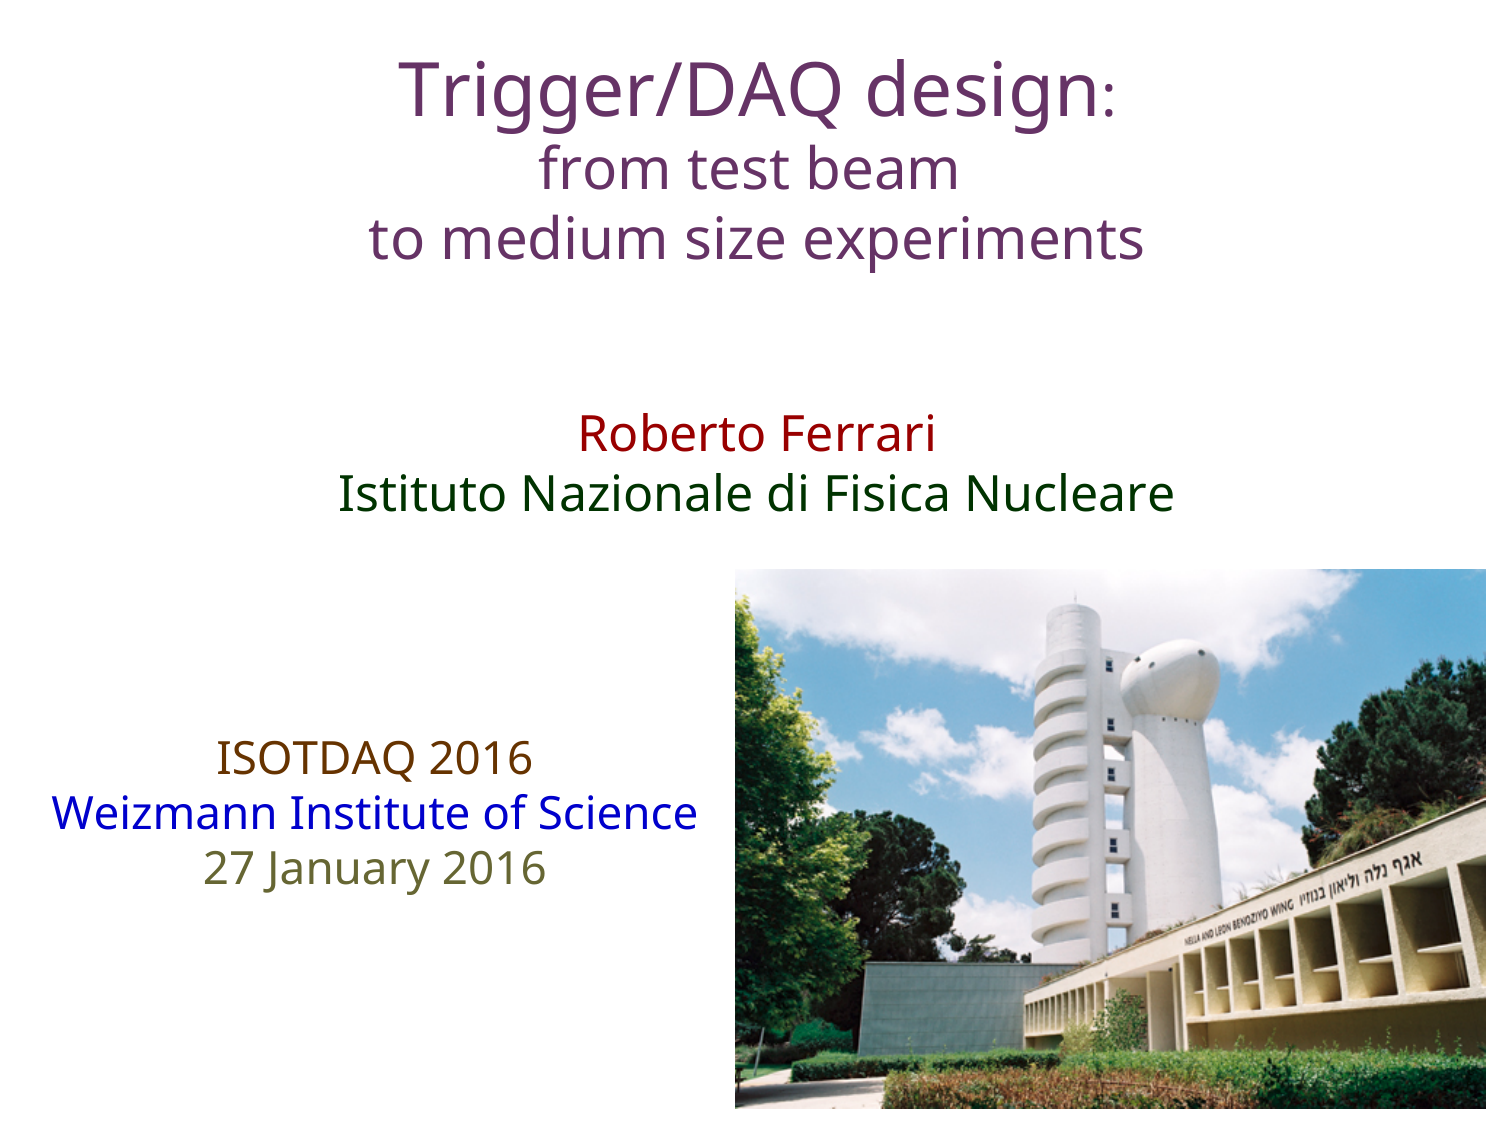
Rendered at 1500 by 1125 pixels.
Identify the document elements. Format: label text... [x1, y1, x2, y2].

title Trigger/DAQ design: from test beam to medium size experiments Roberto Ferrari Istituto Nazionale di Fisica Nucleare [15, 6, 1500, 555]
title ISOTDAQ 2016 Weizmann Institute of Science 27 January 2016 [15, 670, 736, 953]
picture [735, 569, 1486, 1109]
